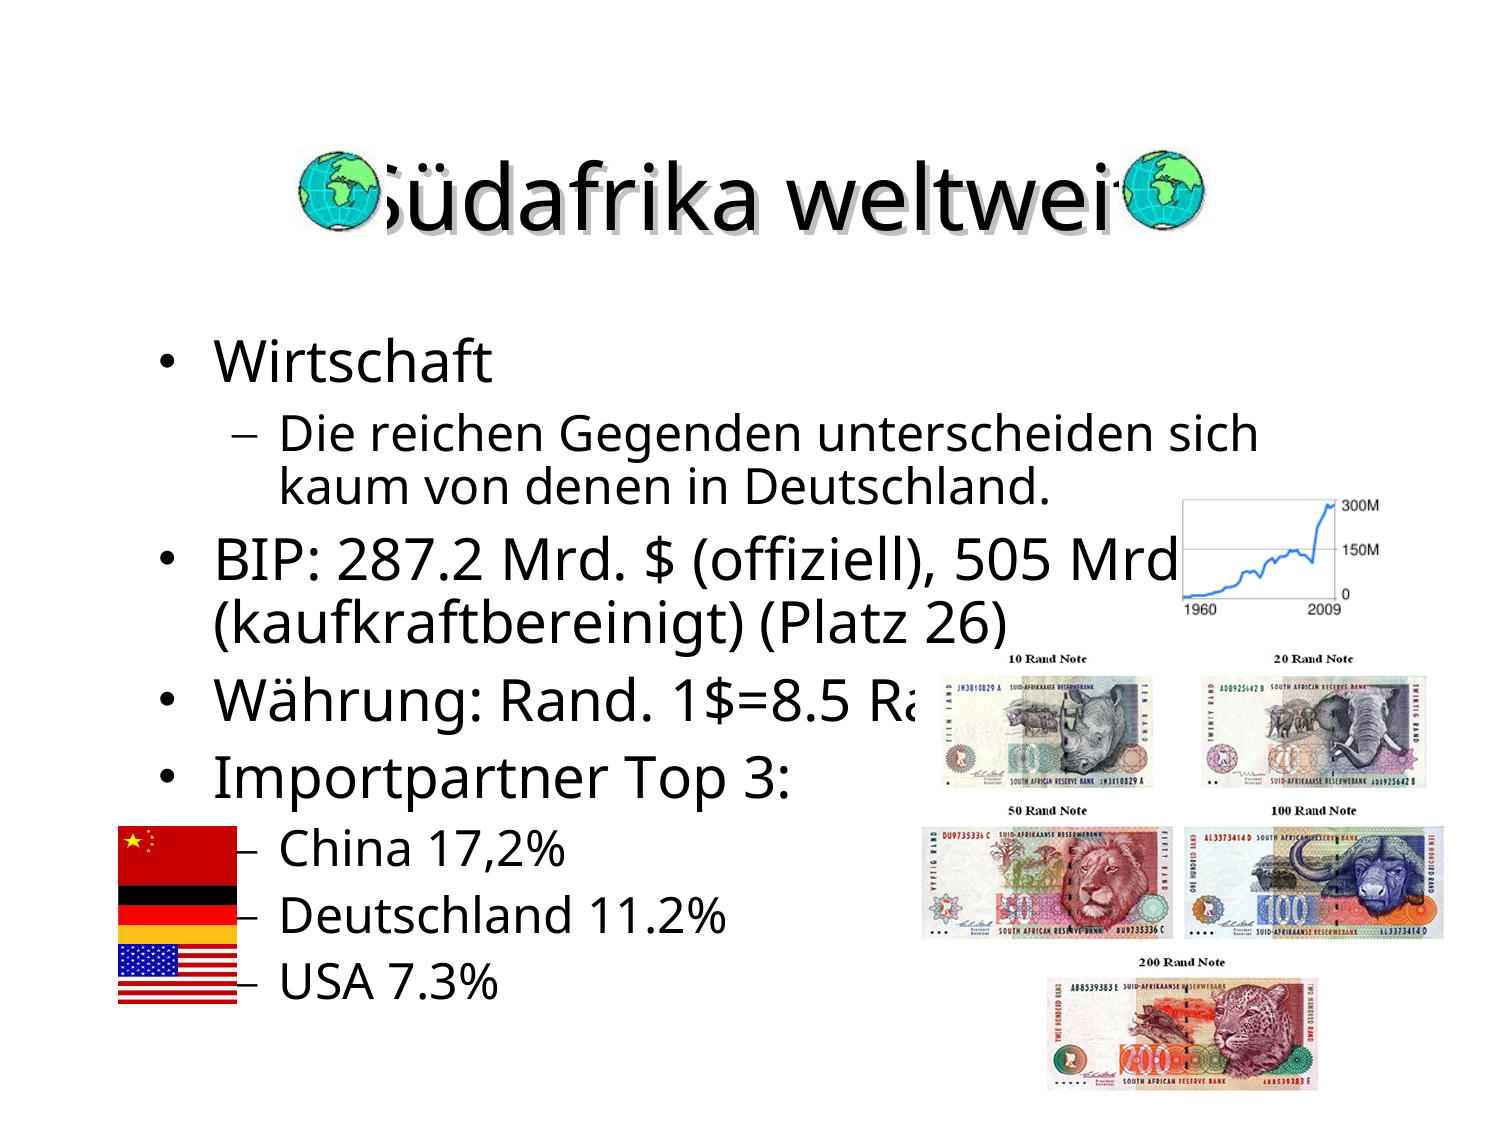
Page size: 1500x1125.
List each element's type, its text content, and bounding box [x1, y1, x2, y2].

picture [1181, 493, 1382, 621]
picture [118, 826, 237, 1004]
picture [295, 148, 387, 237]
list Wirtschaft Die reichen Gegenden unterscheiden sich kaum von denen in Deutschland. BIP: 287.2 Mrd. $ (offiziell), 505 Mrd.$ (kaufkraftbereinigt) (Platz 26) Währung: Rand. 1$=8.5 Rand. Importpartner Top 3: China 17,2% Deutschland 11.2% USA 7.3% [142, 324, 1418, 1019]
picture [1119, 147, 1211, 236]
title Südafrika weltweit [112, 99, 1388, 288]
picture [915, 649, 1447, 1093]
